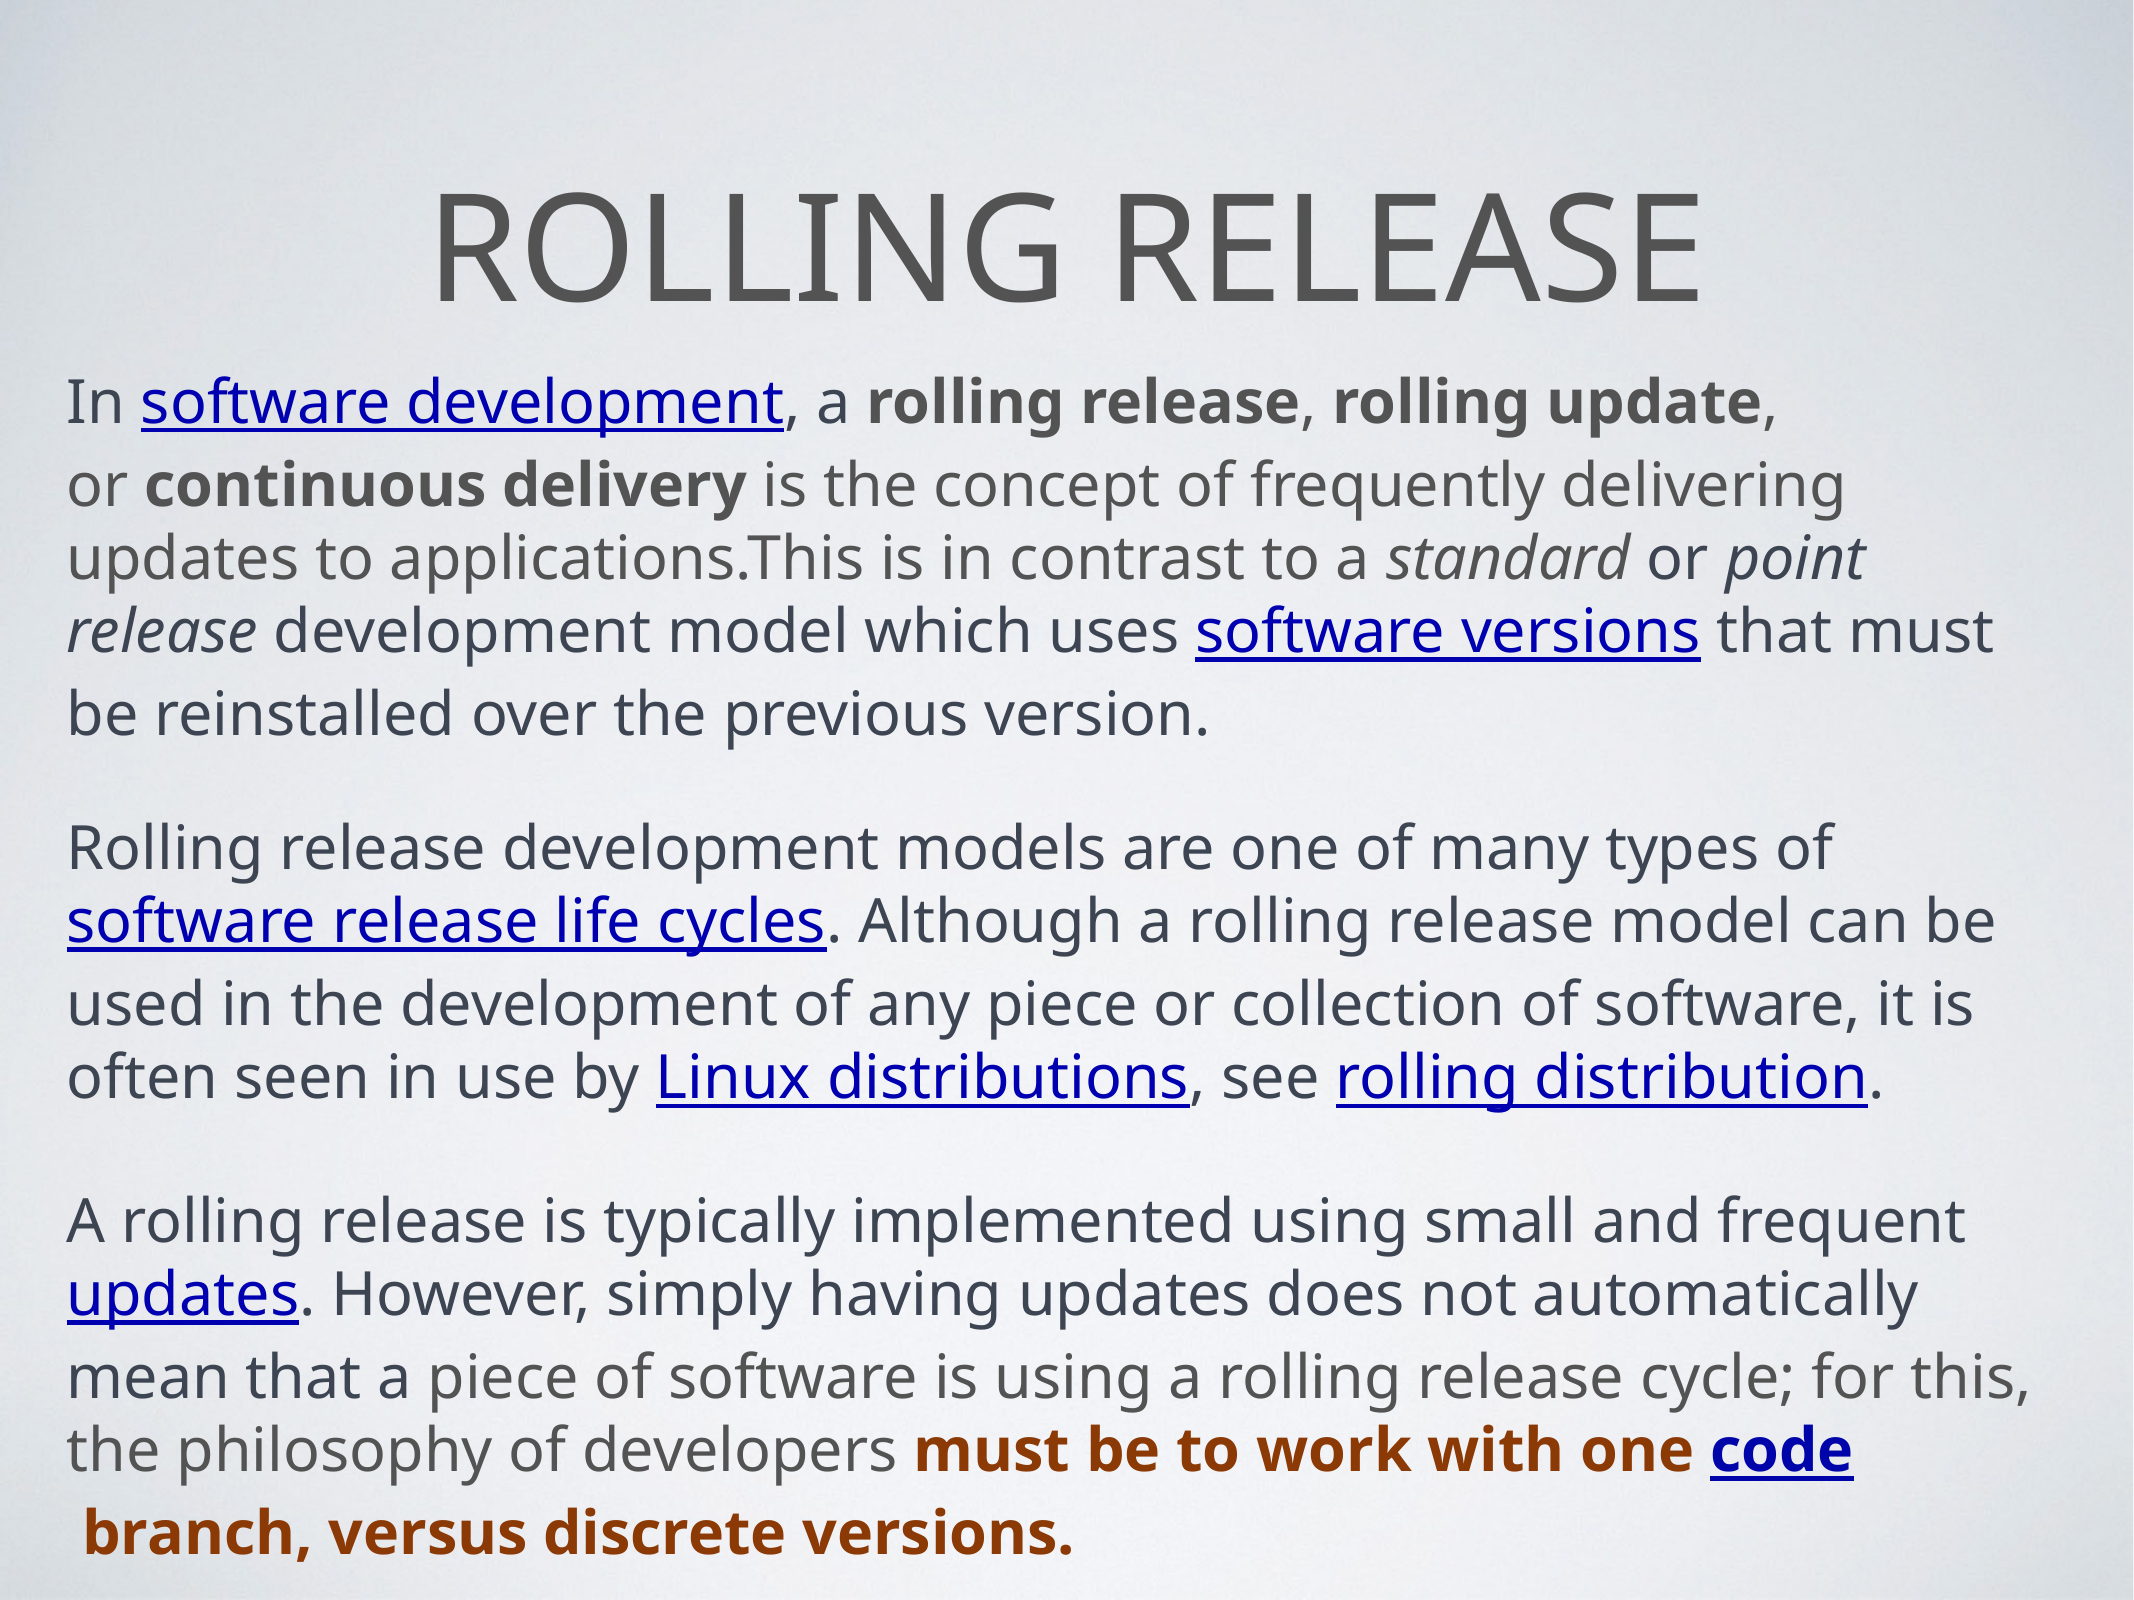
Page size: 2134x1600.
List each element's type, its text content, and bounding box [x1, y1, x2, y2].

list In software development, a rolling release, rolling update, or continuous delivery is the concept of frequently delivering updates to applications.This is in contrast to a standard or point release development model which uses software versions that must be reinstalled over the previous version. Rolling release development models are one of many types of software release life cycles. Although a rolling release model can be used in the development of any piece or collection of software, it is often seen in use by Linux distributions, see rolling distribution. A rolling release is typically implemented using small and frequent updates. However, simply having updates does not automatically mean that a piece of software is using a rolling release cycle; for this, the philosophy of developers must be to work with one code branch, versus discrete versions. [58, 447, 2075, 1482]
title Rolling release [58, 41, 2075, 442]
picture [0, 0, 2134, 1600]
